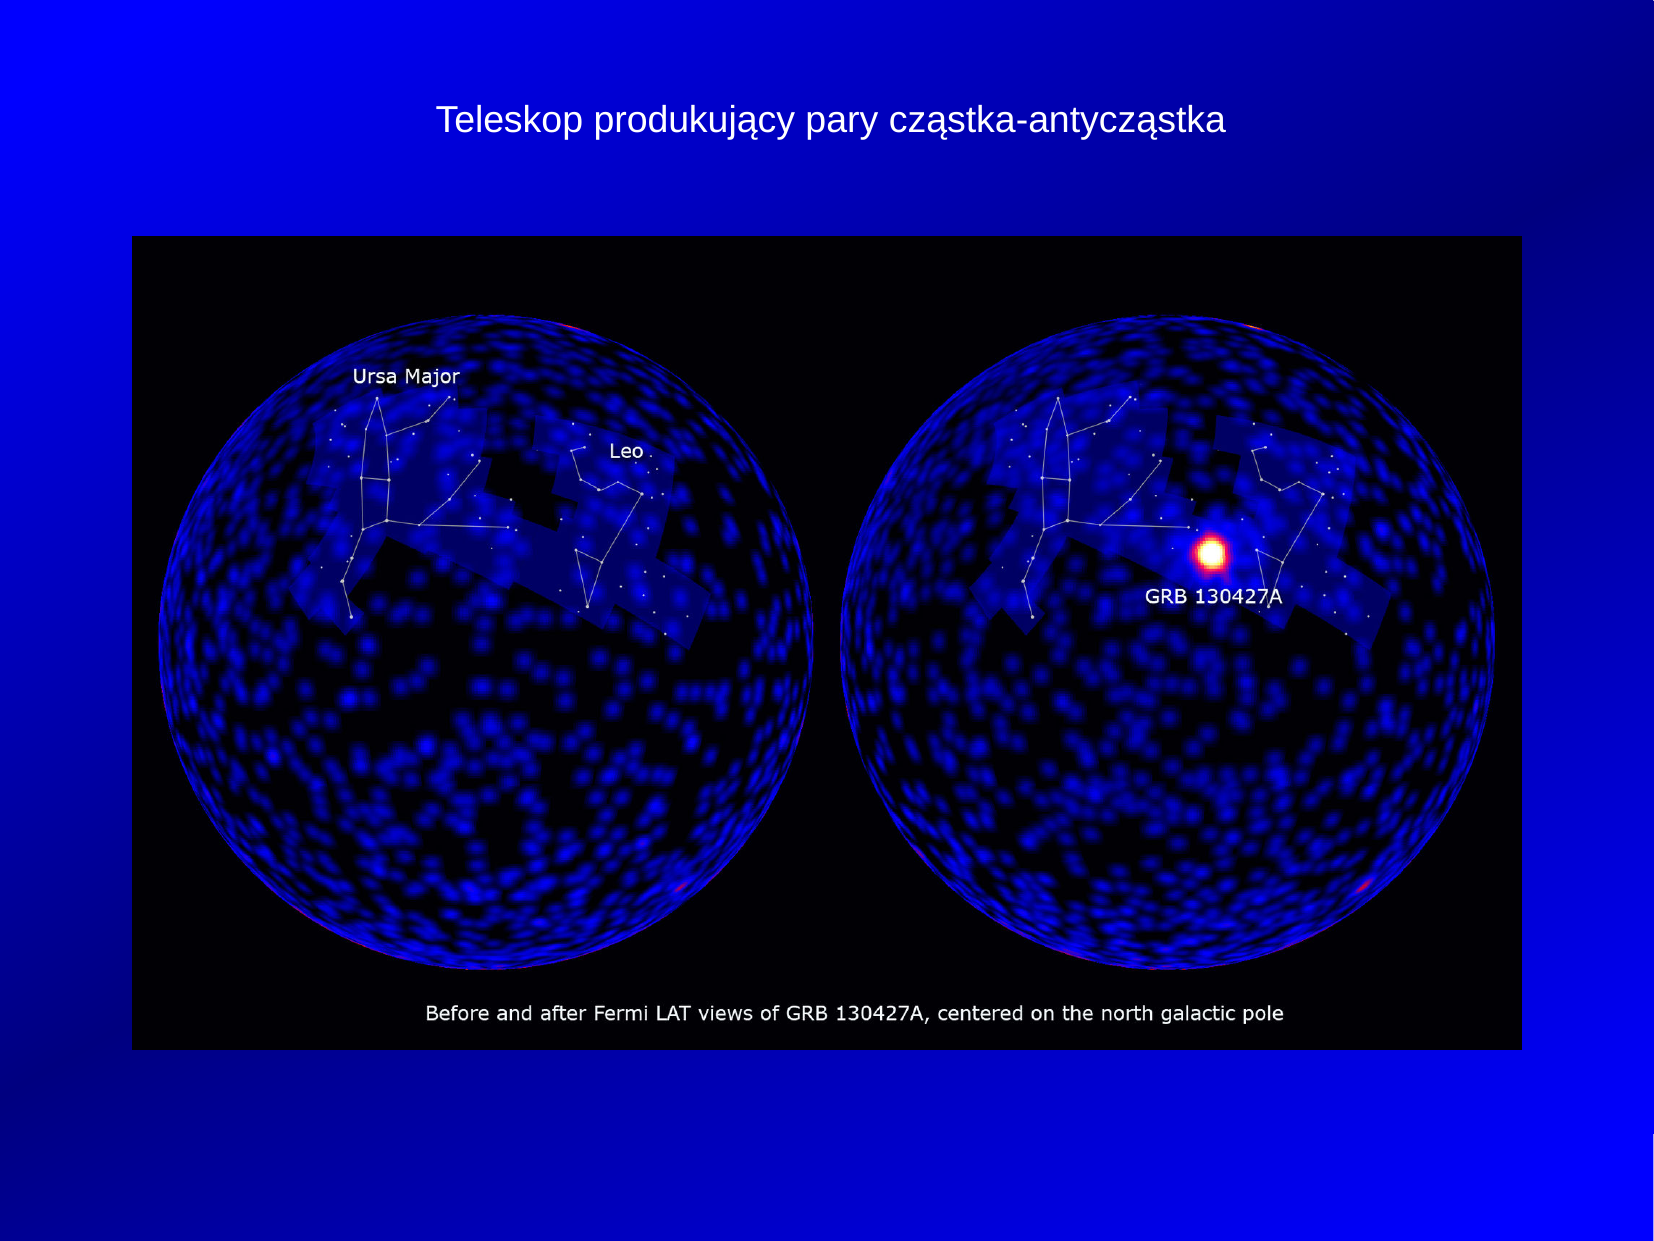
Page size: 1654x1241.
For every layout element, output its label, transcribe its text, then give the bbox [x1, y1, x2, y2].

text_box Teleskop produkujący pary cząstka-antycząstka [420, 90, 1270, 148]
picture [132, 236, 1522, 1050]
